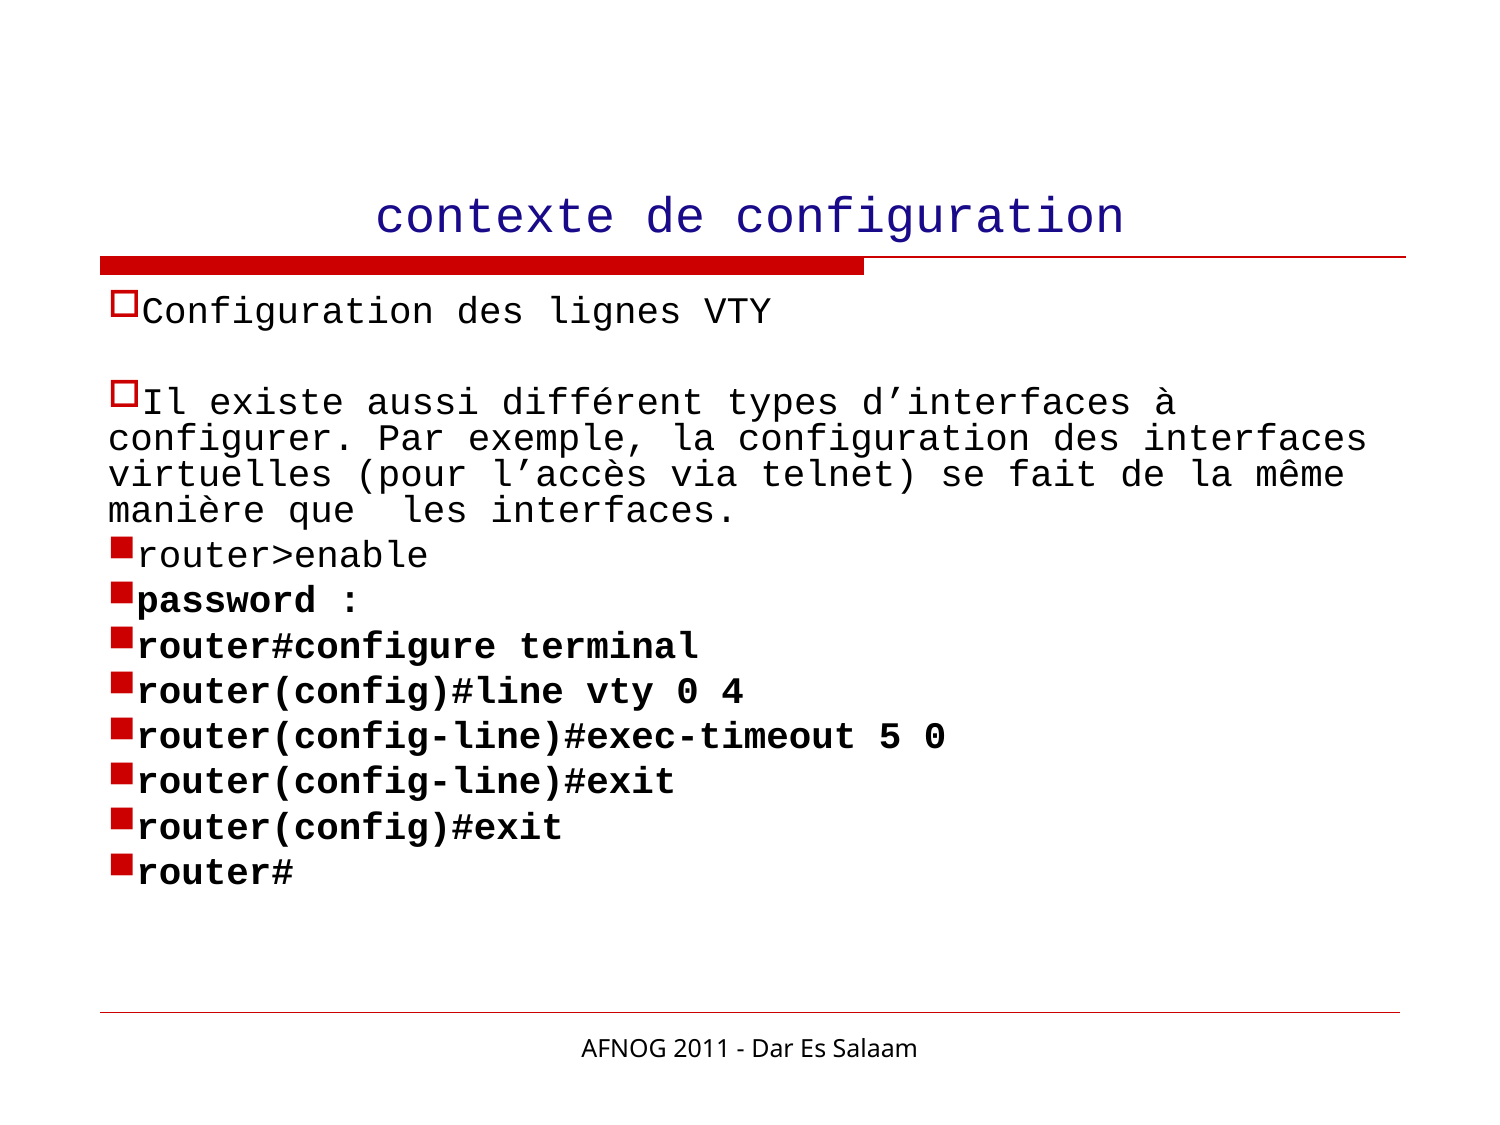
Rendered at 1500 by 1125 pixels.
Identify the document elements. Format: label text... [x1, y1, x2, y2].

title contexte de configuration [94, 49, 1407, 250]
text_box AFNOG 2011 - Dar Es Salaam [512, 1024, 988, 1103]
list Configuration des lignes VTY Il existe aussi différent types d’interfaces à configurer. Par exemple, la configuration des interfaces virtuelles (pour l’accès via telnet) se fait de la même manière que les interfaces. router>enable password : router#configure terminal router(config)#line vty 0 4 router(config-line)#exec-timeout 5 0 router(config-line)#exit router(config)#exit router# [92, 287, 1406, 988]
